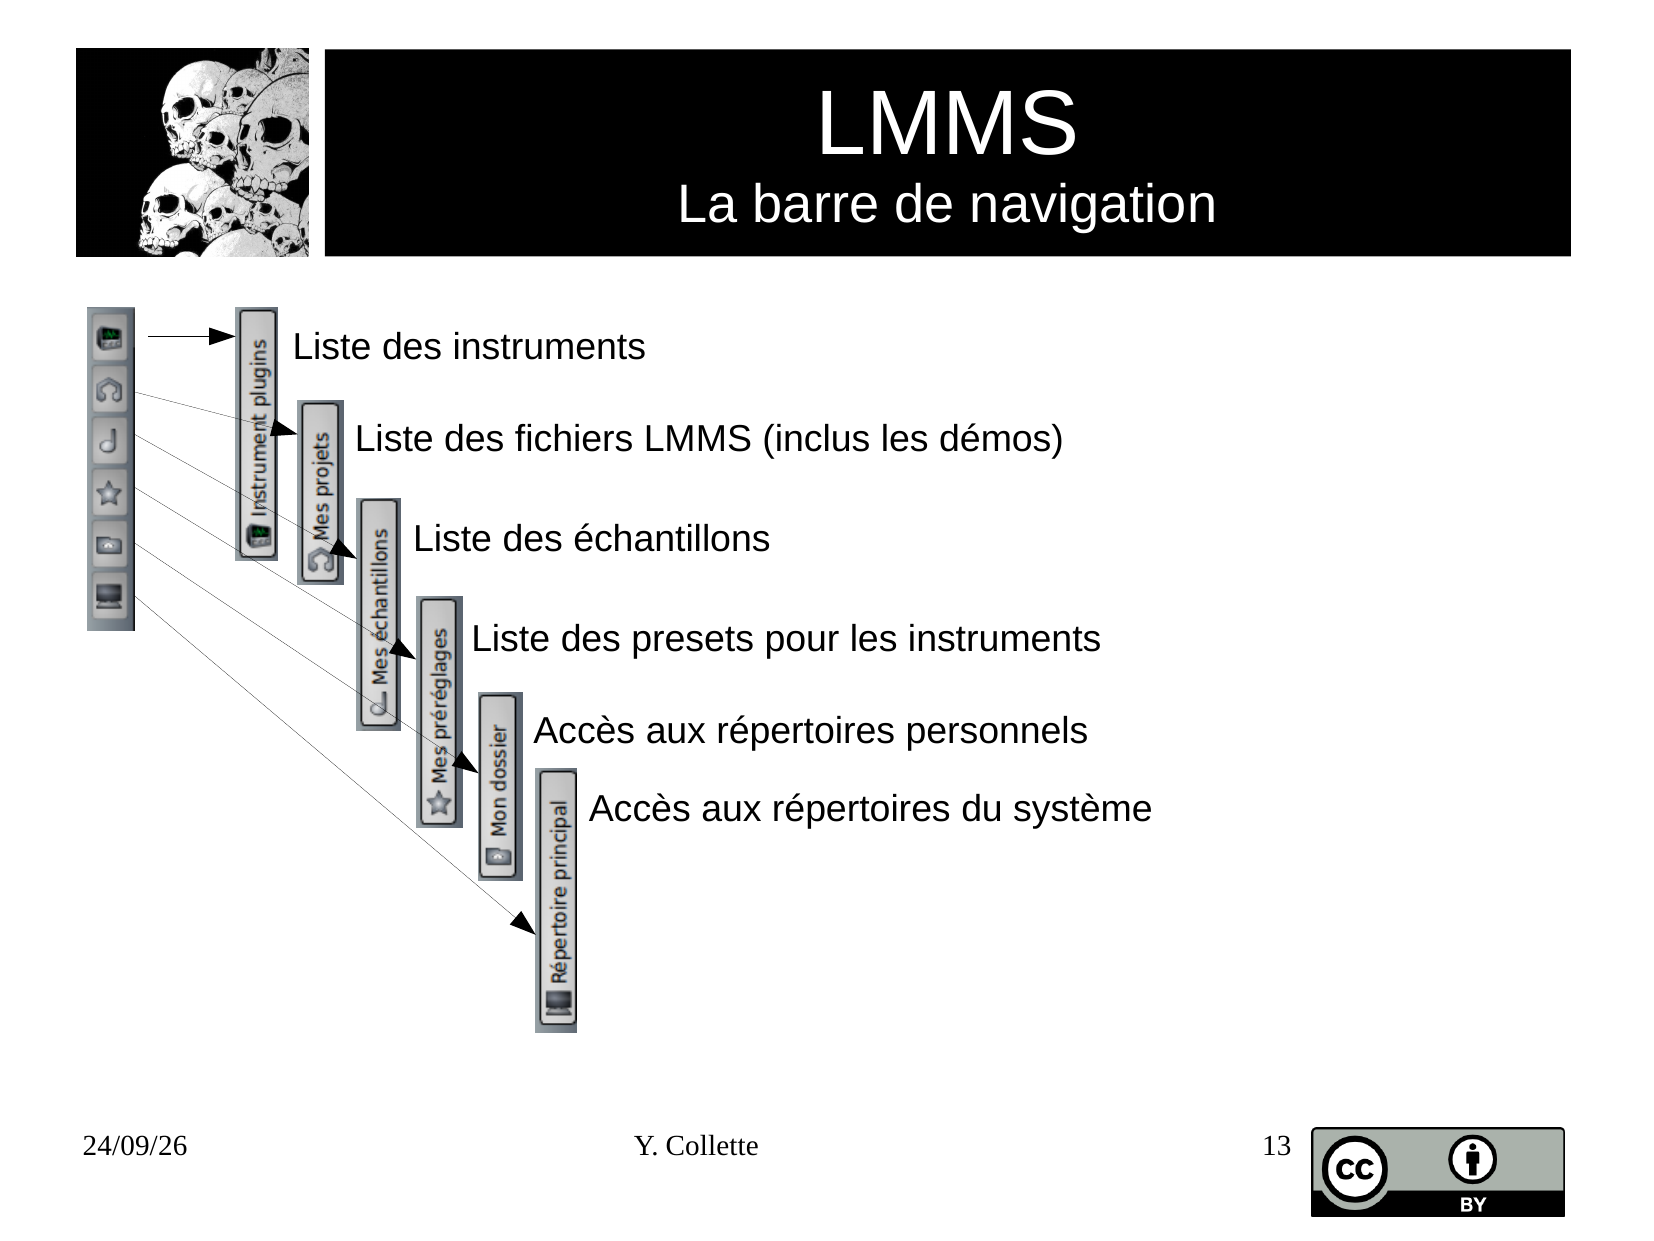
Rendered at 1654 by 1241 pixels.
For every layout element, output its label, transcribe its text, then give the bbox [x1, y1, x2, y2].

picture [416, 733, 463, 829]
picture [356, 498, 401, 644]
picture [356, 693, 401, 731]
picture [235, 419, 278, 513]
text_box Accès aux répertoires personnels [518, 701, 1179, 763]
picture [356, 624, 401, 720]
picture [235, 492, 278, 561]
picture [235, 307, 278, 427]
text_box Liste des instruments [277, 317, 683, 375]
picture [416, 596, 463, 757]
text_box Liste des presets pour les instruments [456, 610, 1127, 672]
picture [297, 526, 344, 585]
picture [235, 550, 253, 561]
picture [478, 692, 523, 882]
picture [1311, 1127, 1565, 1217]
text_box Liste des fichiers LMMS (inclus les démos) [339, 409, 1119, 469]
picture [535, 768, 577, 1033]
picture [87, 307, 135, 631]
text_box Liste des échantillons [398, 510, 807, 568]
picture [76, 48, 309, 257]
title LMMS La barre de navigation [324, 49, 1571, 257]
picture [297, 400, 344, 545]
text_box Accès aux répertoires du système [574, 780, 1205, 841]
